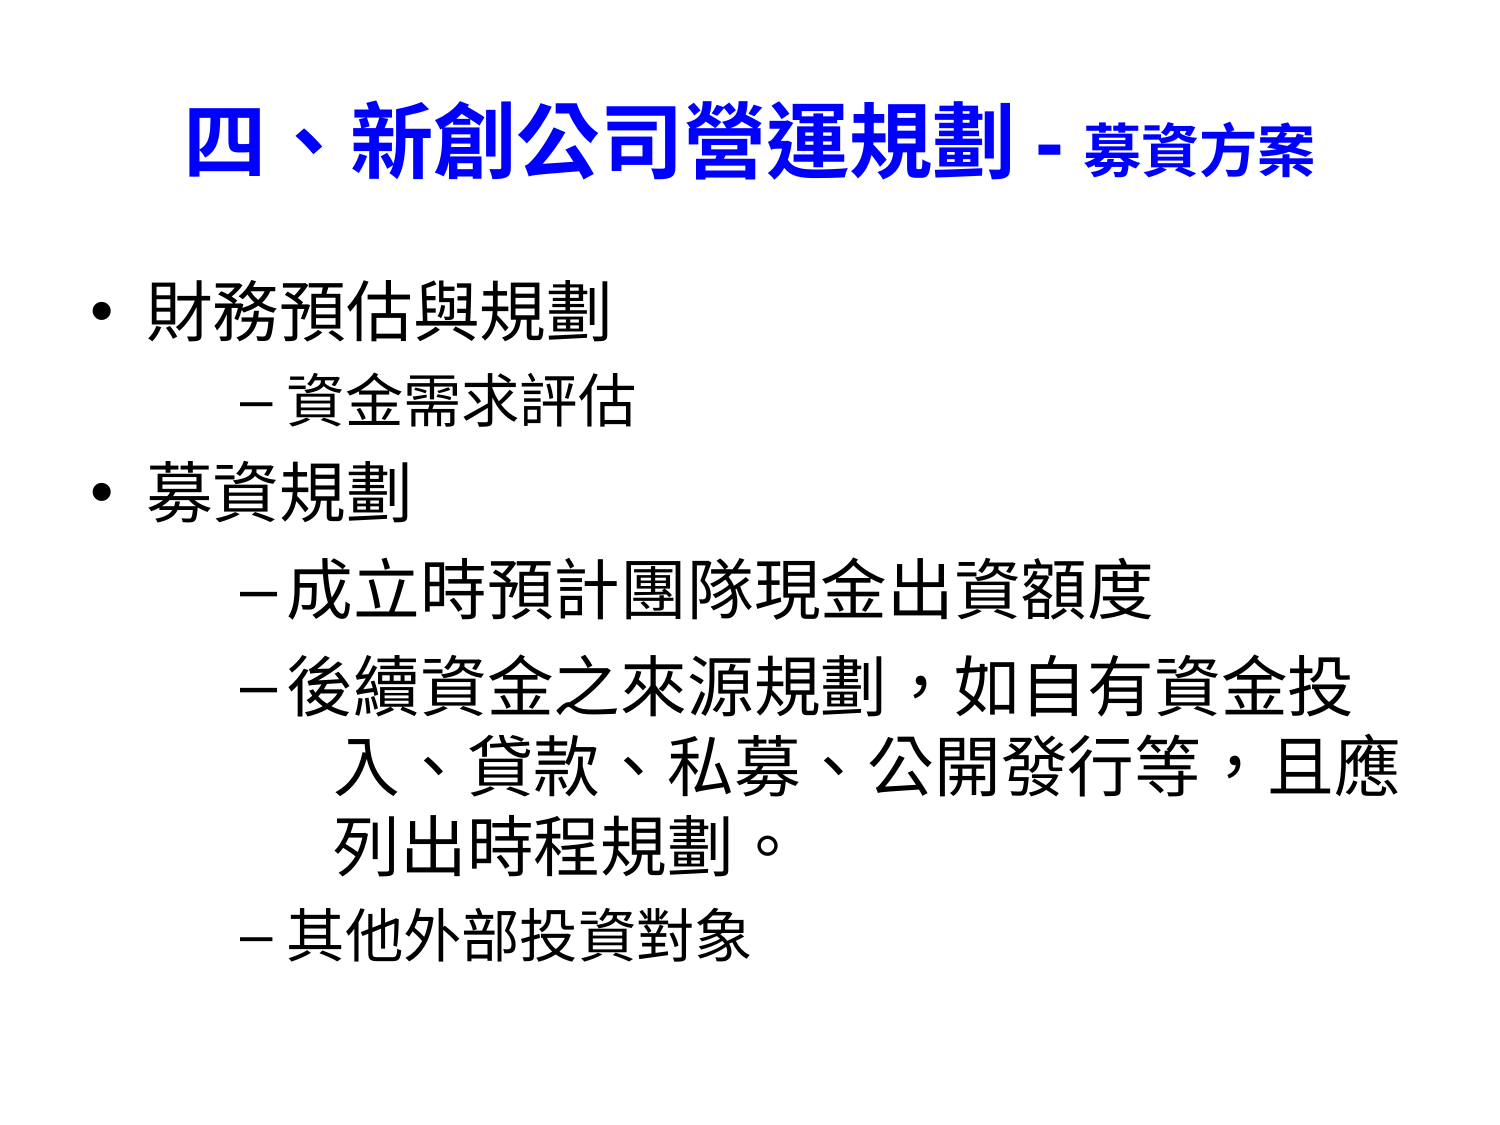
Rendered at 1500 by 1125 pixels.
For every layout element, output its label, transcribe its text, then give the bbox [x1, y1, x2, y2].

title 四、新創公司營運規劃-募資方案 [75, 5, 1426, 193]
list 財務預估與規劃 資金需求評估 募資規劃 成立時預計團隊現金出資額度 後續資金之來源規劃，如自有資金投入、貸款、私募、公開發行等，且應列出時程規劃。 其他外部投資對象 [75, 262, 1426, 1005]
